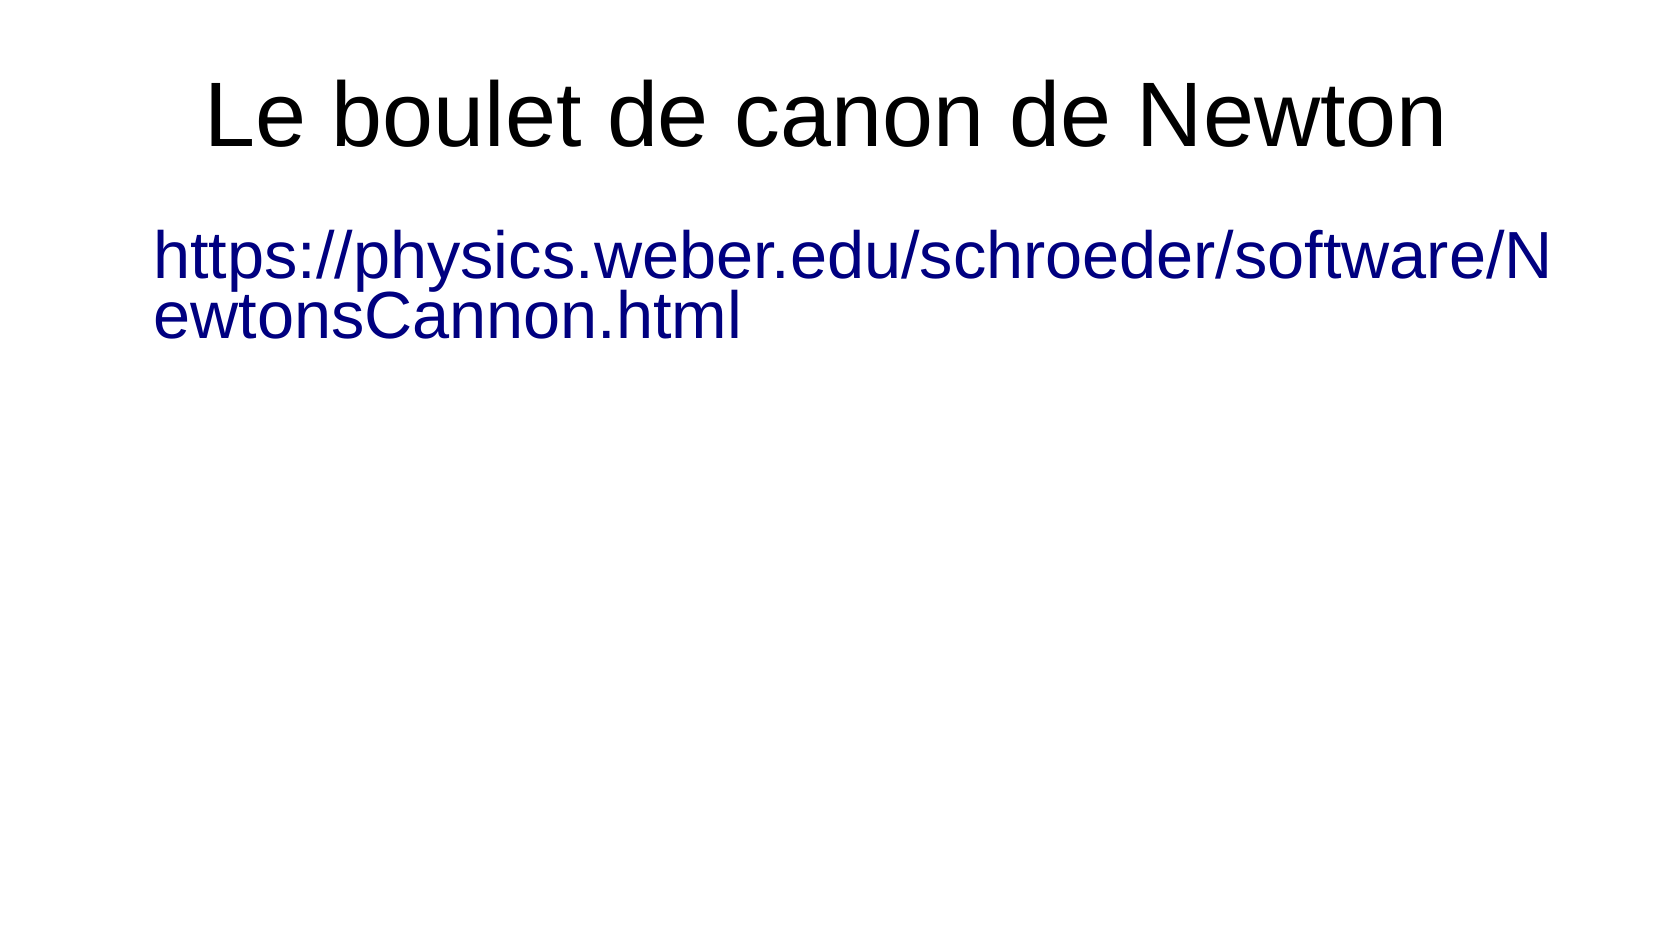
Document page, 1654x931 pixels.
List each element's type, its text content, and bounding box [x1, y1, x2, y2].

title Le boulet de canon de Newton [82, 37, 1571, 193]
list https://physics.weber.edu/schroeder/software/NewtonsCannon.html [82, 217, 1571, 758]
